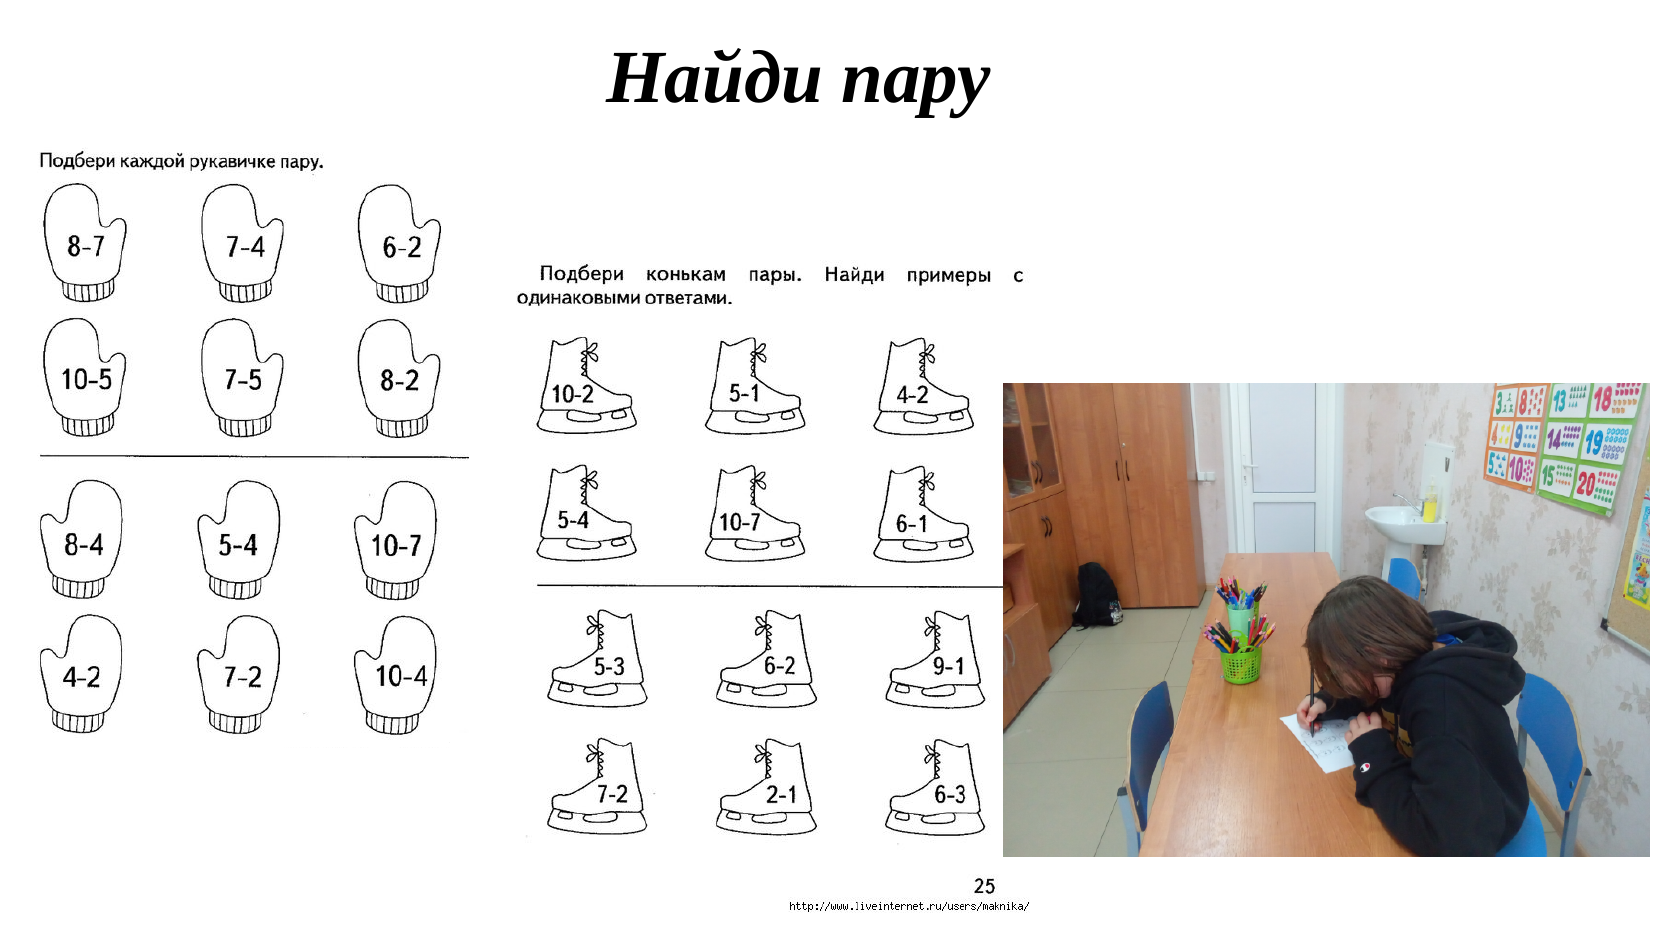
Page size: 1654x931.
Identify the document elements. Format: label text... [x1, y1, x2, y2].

title Найди пару [17, 0, 1506, 156]
picture [29, 156, 1650, 916]
